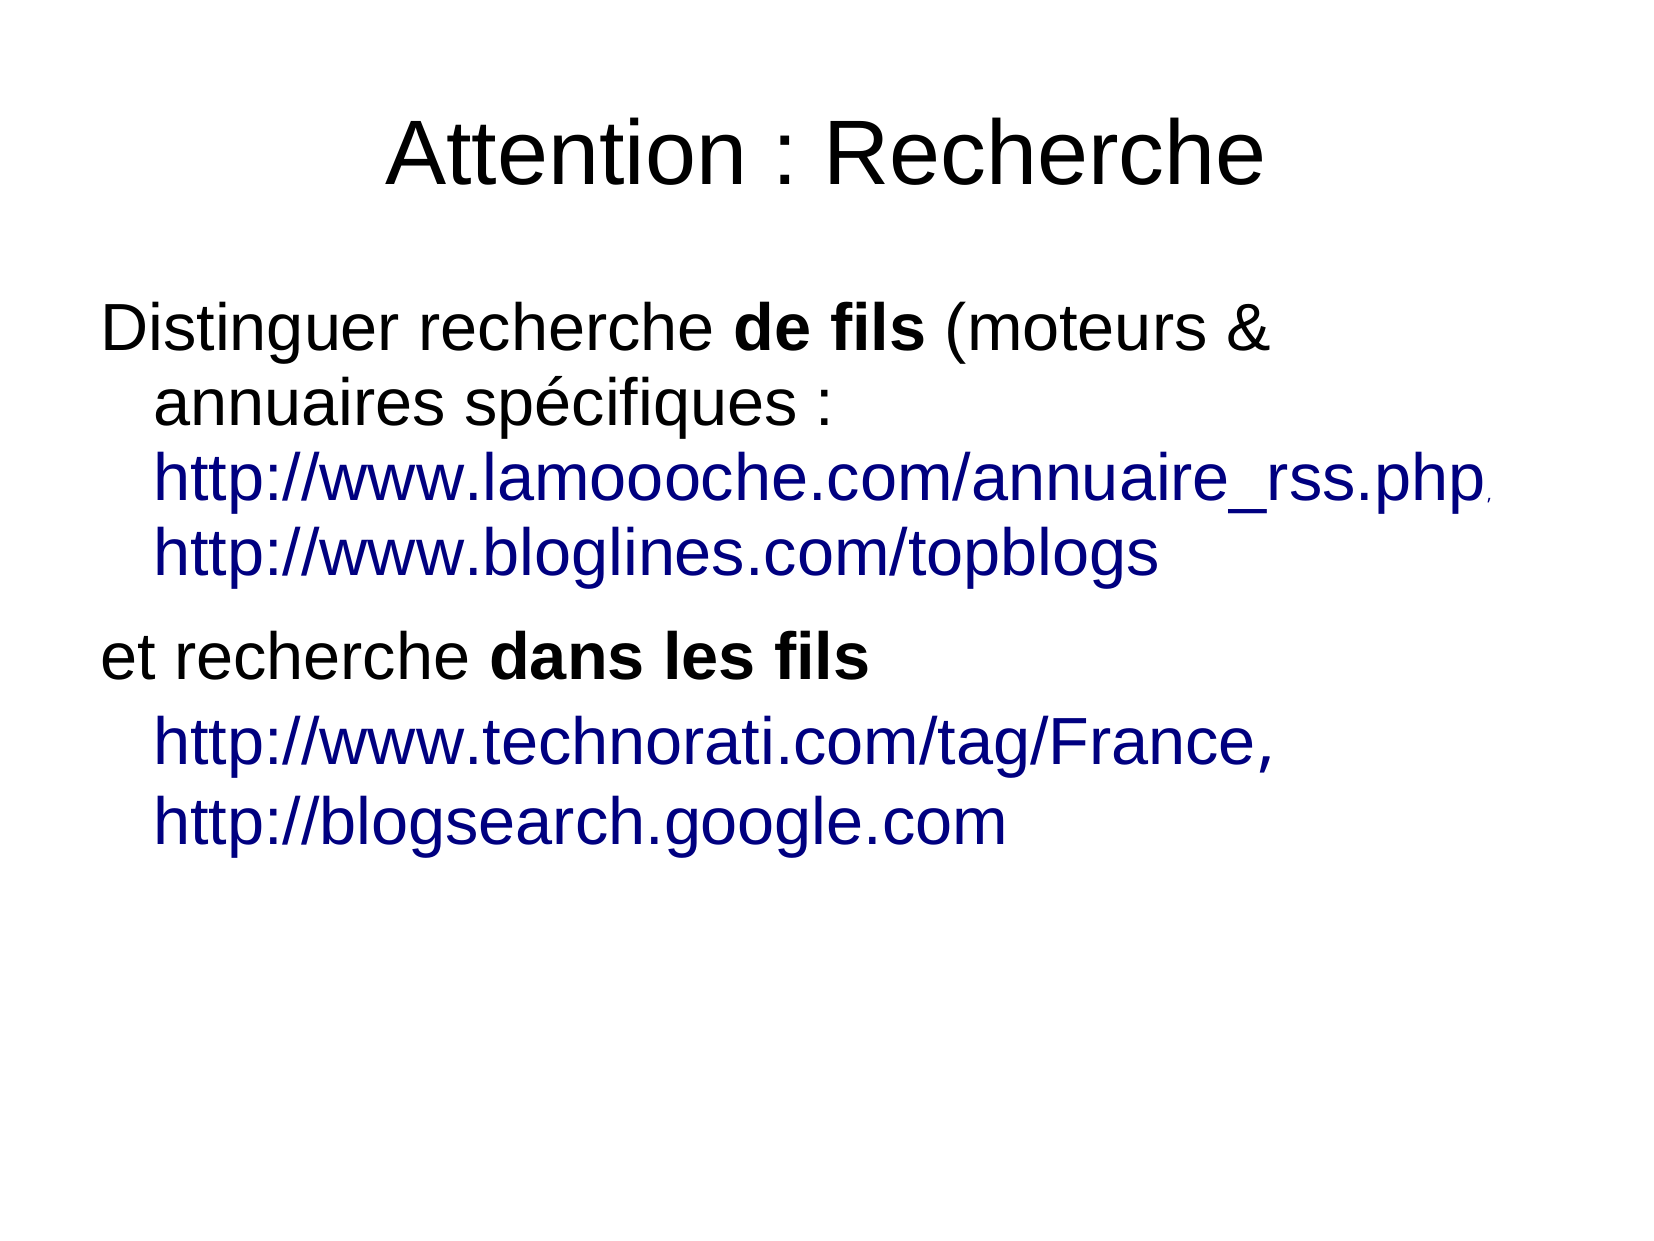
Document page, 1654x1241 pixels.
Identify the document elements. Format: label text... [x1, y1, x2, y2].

list Distinguer recherche de fils (moteurs & annuaires spécifiques : http://www.lamoooche.com/annuaire_rss.php, http://www.bloglines.com/topblogs et recherche dans les fils http://www.technorati.com/tag/France, http://blogsearch.google.com [82, 290, 1571, 1109]
title Attention : Recherche [82, 49, 1571, 257]
